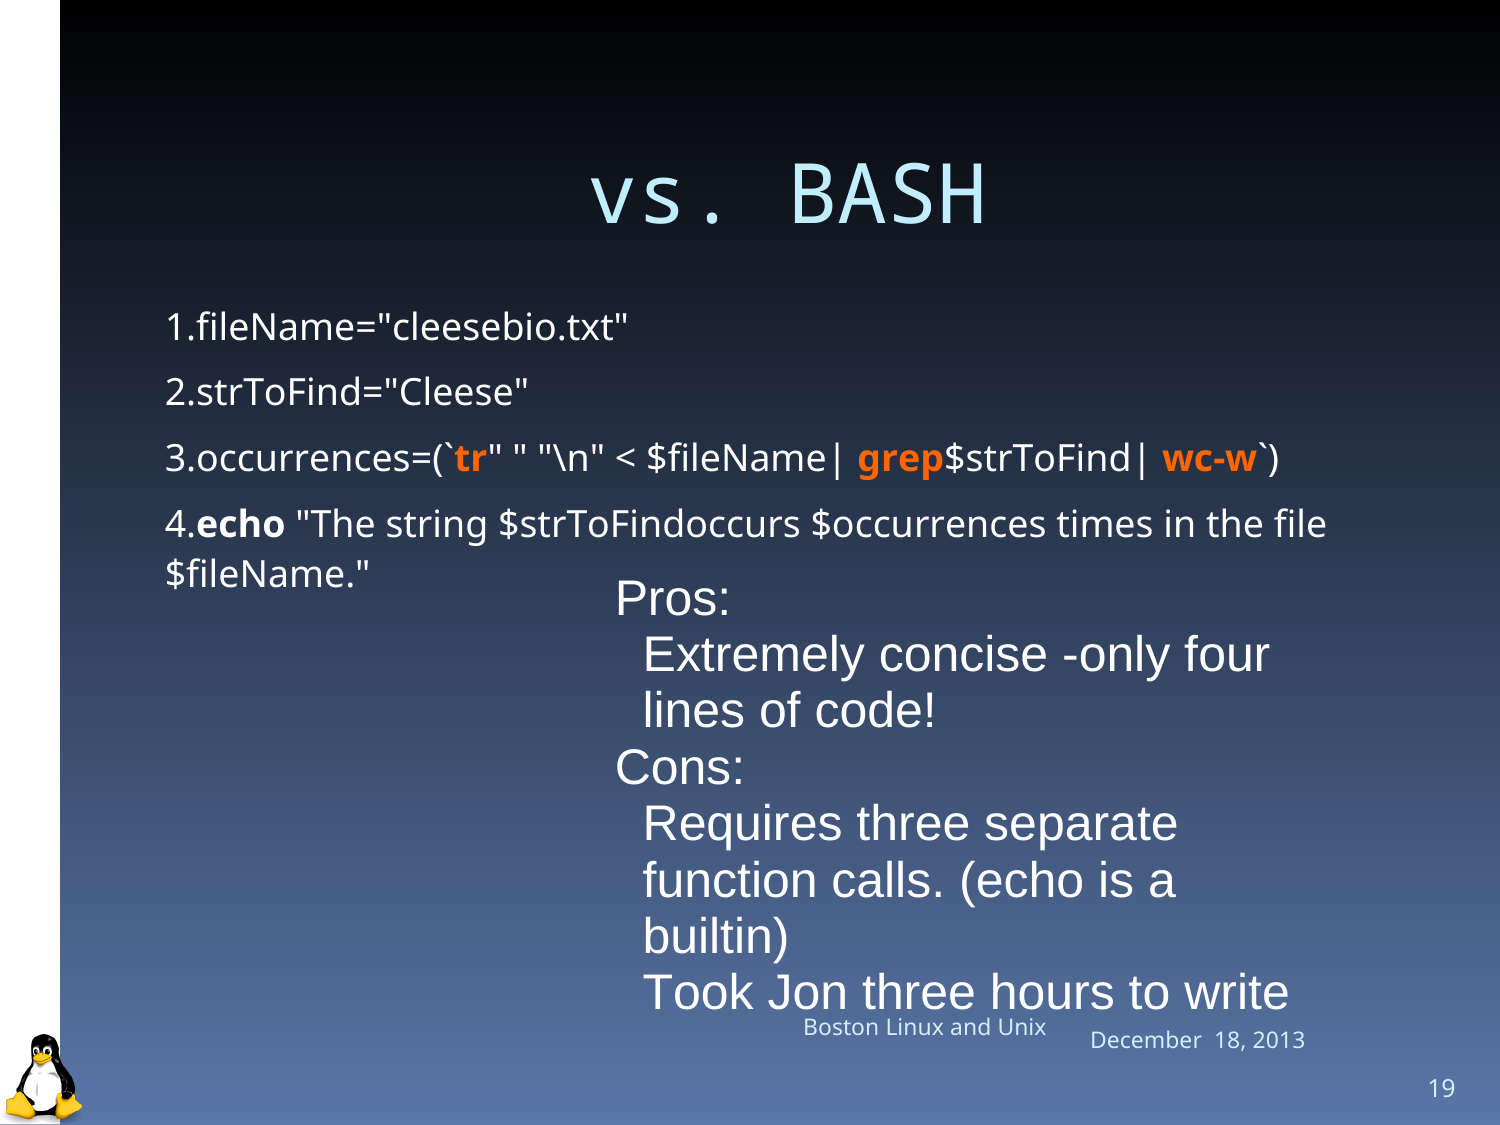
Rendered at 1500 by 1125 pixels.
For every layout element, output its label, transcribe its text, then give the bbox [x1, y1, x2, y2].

title vs. BASH [149, 91, 1425, 292]
list 1.fileName="cleesebio.txt" 2.strToFind="Cleese" 3.occurrences=(`tr" " "\n" < $fileName| grep$strToFind| wc-w`) 4.echo "The string $strToFindoccurs $occurrences times in the file $fileName." [149, 292, 1425, 962]
picture [0, 1034, 82, 1125]
text_box Pros: Extremely concise -only four lines of code! Cons: Requires three separate function calls. (echo is a builtin) Took Jon three hours to write [600, 562, 1313, 1029]
